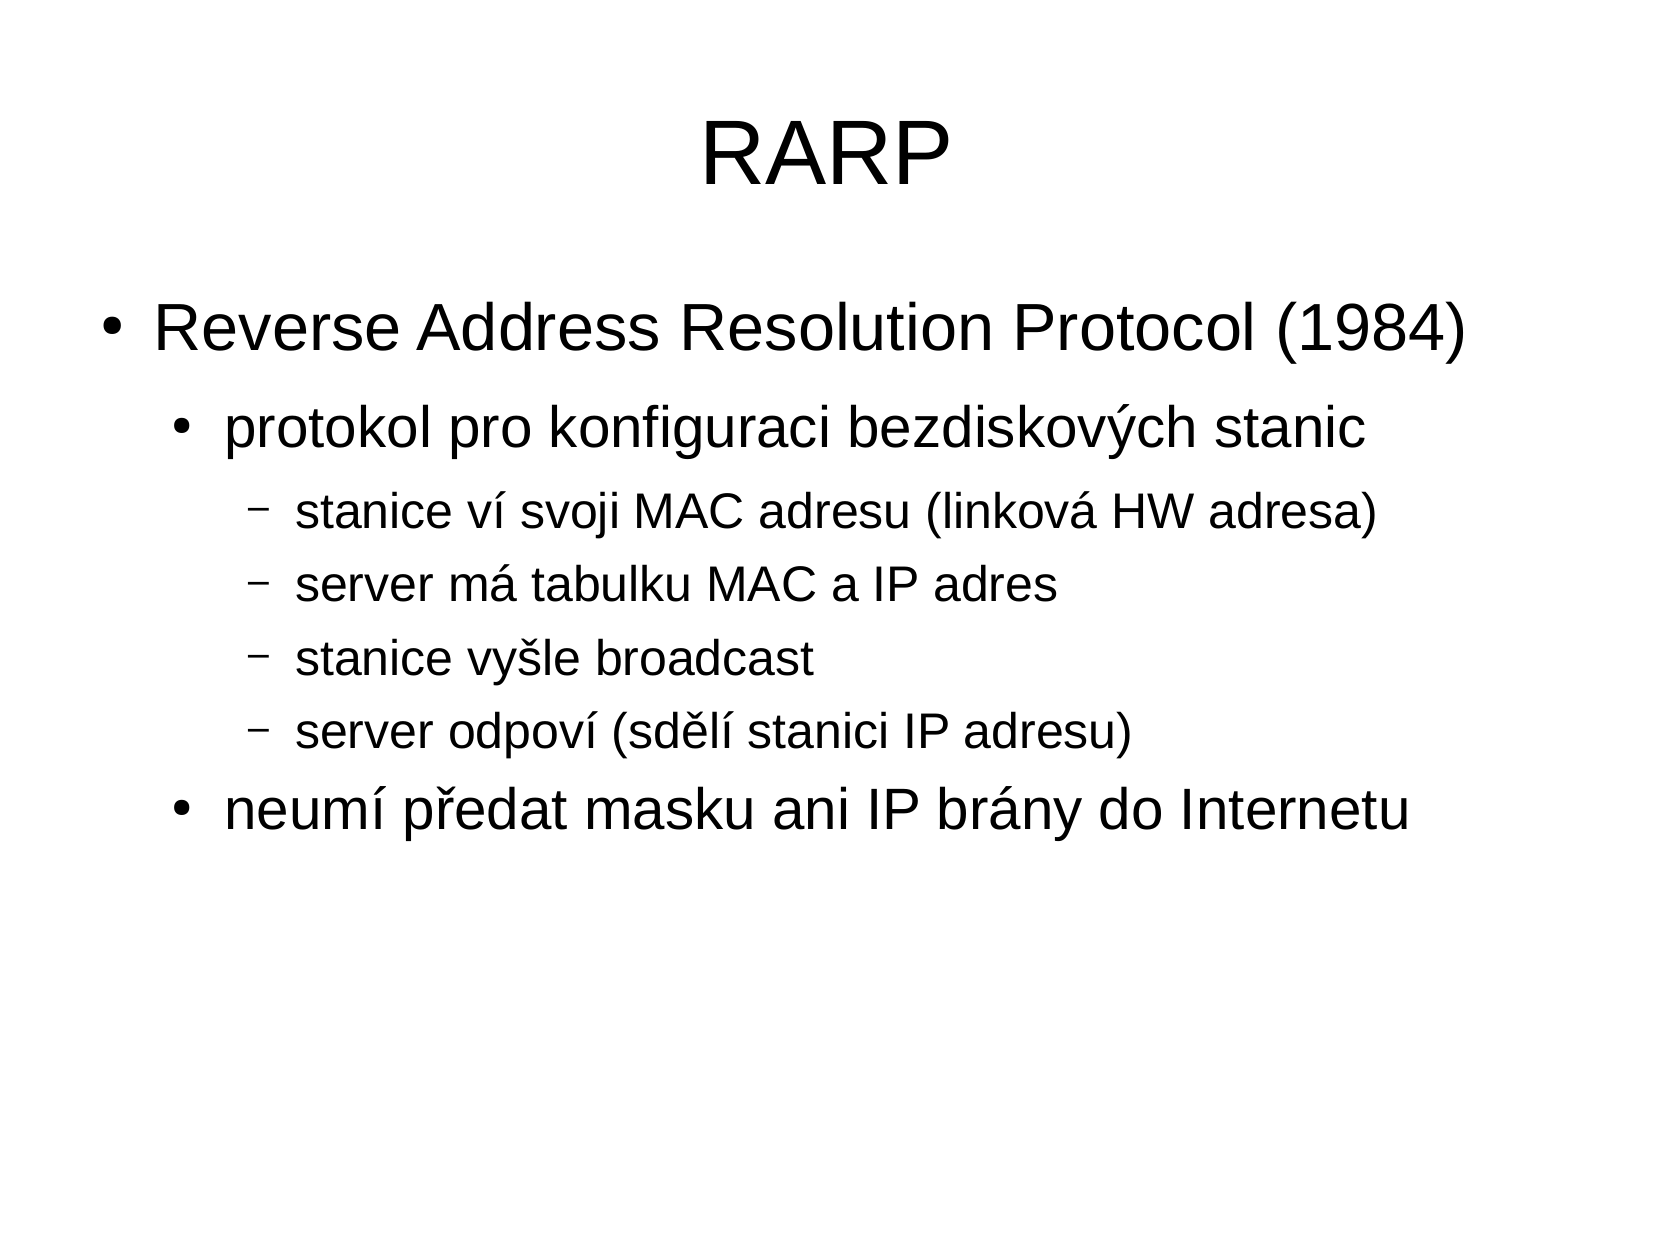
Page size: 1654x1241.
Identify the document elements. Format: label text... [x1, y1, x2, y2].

list Reverse Address Resolution Protocol (1984) protokol pro konfiguraci bezdiskových stanic stanice ví svoji MAC adresu (linková HW adresa) server má tabulku MAC a IP adres stanice vyšle broadcast server odpoví (sdělí stanici IP adresu) neumí předat masku ani IP brány do Internetu [82, 290, 1571, 1109]
title RARP [82, 49, 1571, 257]
